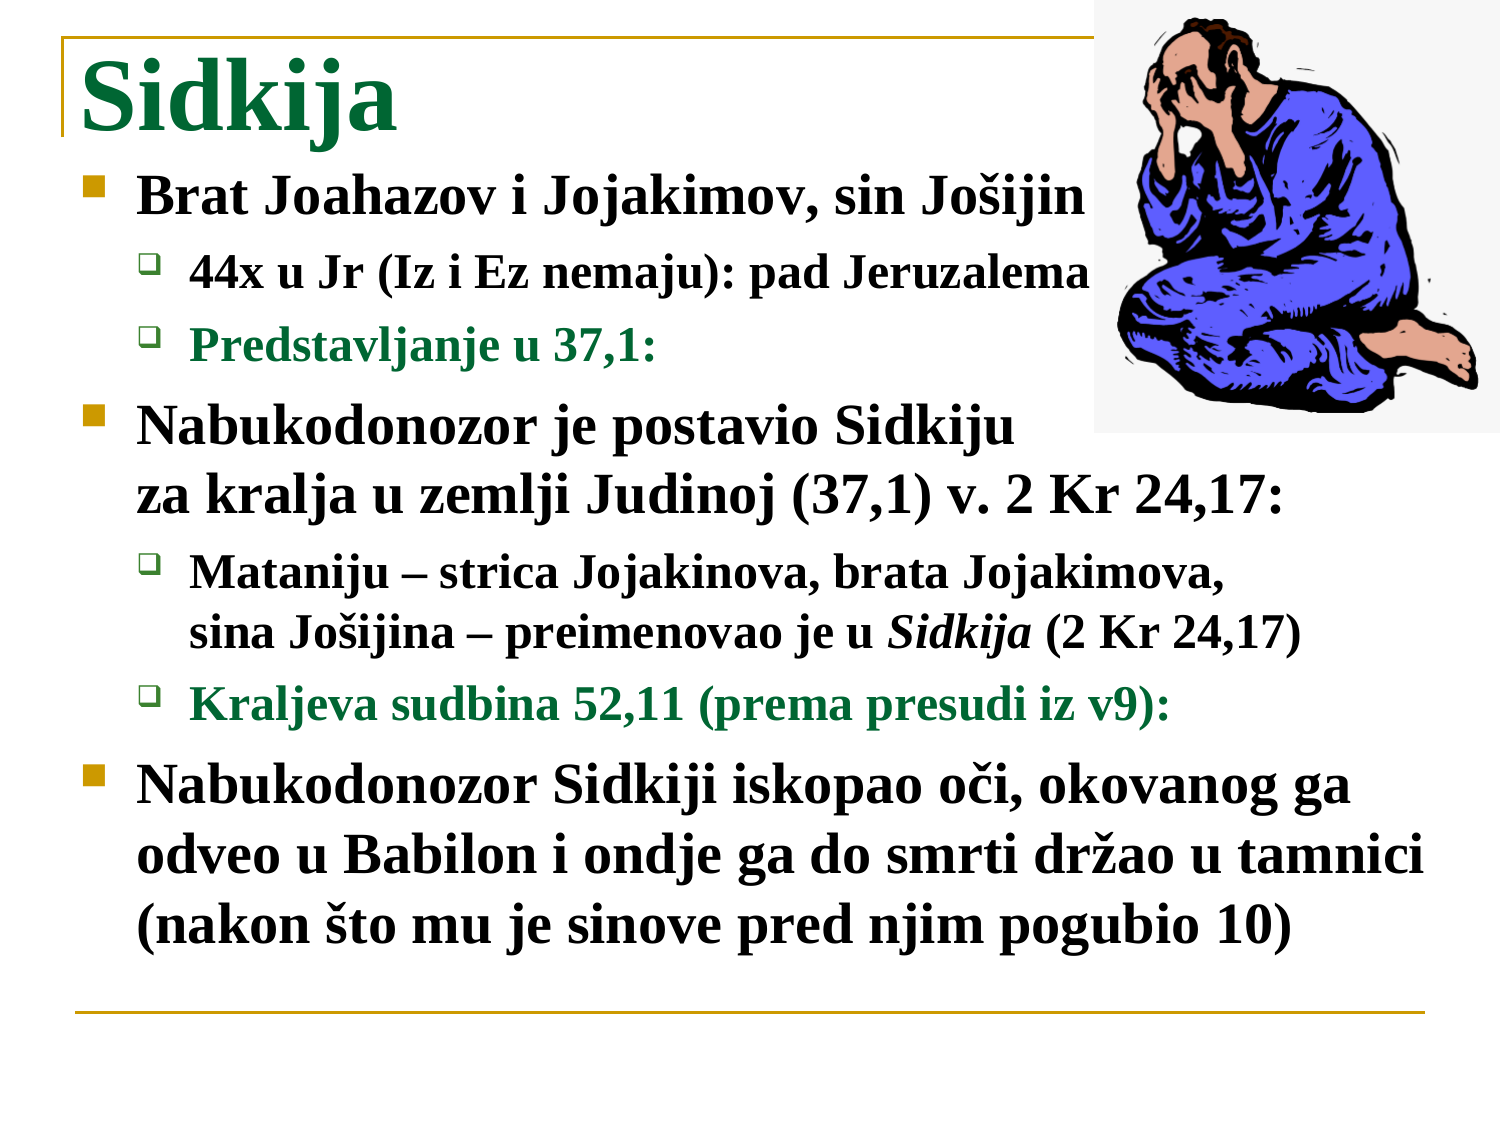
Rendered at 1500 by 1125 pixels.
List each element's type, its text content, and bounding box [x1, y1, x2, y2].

title Sidkija [64, 19, 1094, 148]
picture [1094, 0, 1500, 433]
list Brat Joahazov i Jojakimov, sin Jošijin 44x u Jr (Iz i Ez nemaju): pad Jeruzalema Predstavljanje u 37,1: Nabukodonozor je postavio Sidkiju za kralja u zemlji Judinoj (37,1) v. 2 Kr 24,17: Mataniju – strica Jojakinova, brata Jojakimova, sina Jošijina – preimenovao je u Sidkija (2 Kr 24,17) Kraljeva sudbina 52,11 (prema presudi iz v9): Nabukodonozor Sidkiji iskopao oči, okovanog ga odveo u Babilon i ondje ga do smrti držao u tamnici (nakon što mu je sinove pred njim pogubio 10) [64, 148, 1500, 1012]
